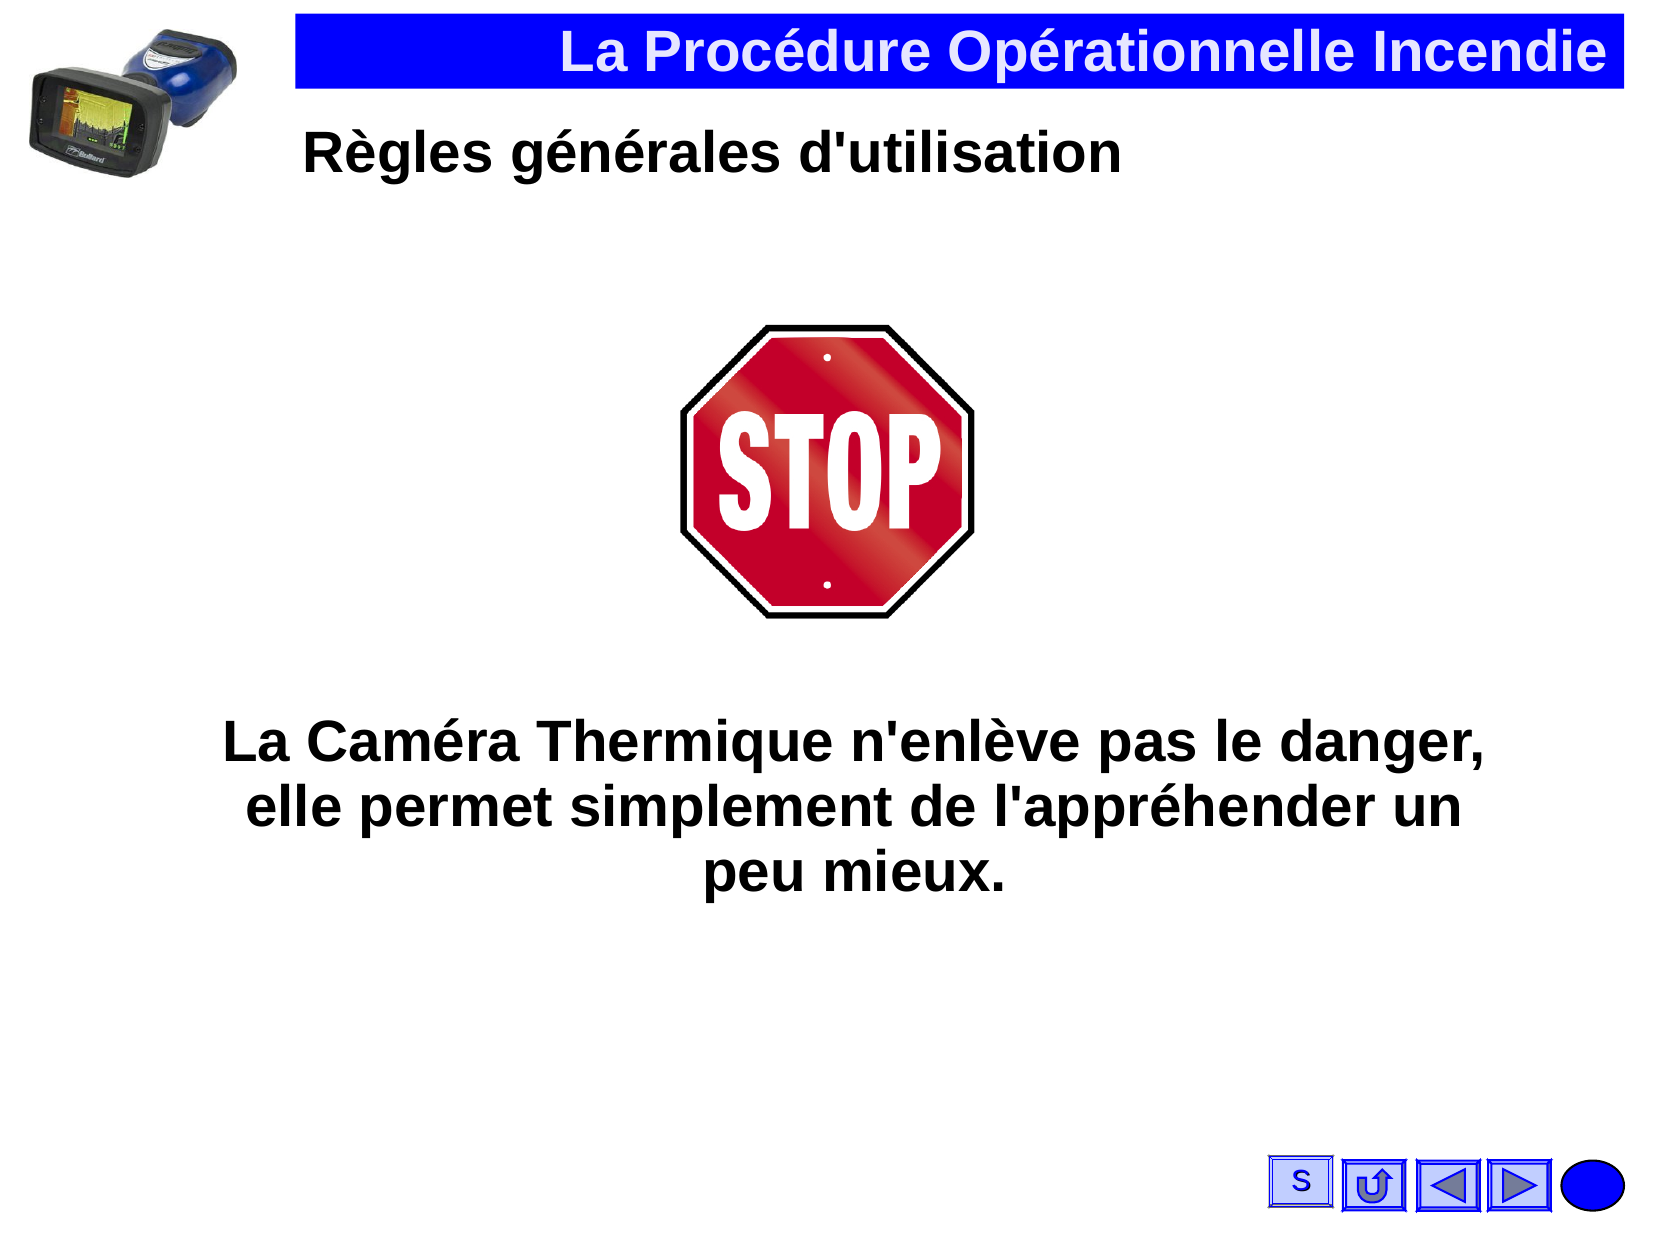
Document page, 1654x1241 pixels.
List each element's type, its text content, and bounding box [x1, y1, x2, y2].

text_box La Caméra Thermique n'enlève pas le danger, elle permet simplement de l'appréhender un peu mieux. [206, 701, 1503, 916]
picture [679, 324, 975, 619]
text_box [1561, 1160, 1625, 1211]
text_box La Procédure Opérationnelle Incendie [295, 13, 1625, 89]
picture [29, 29, 237, 178]
text_box Règles générales d'utilisation [287, 112, 1139, 193]
